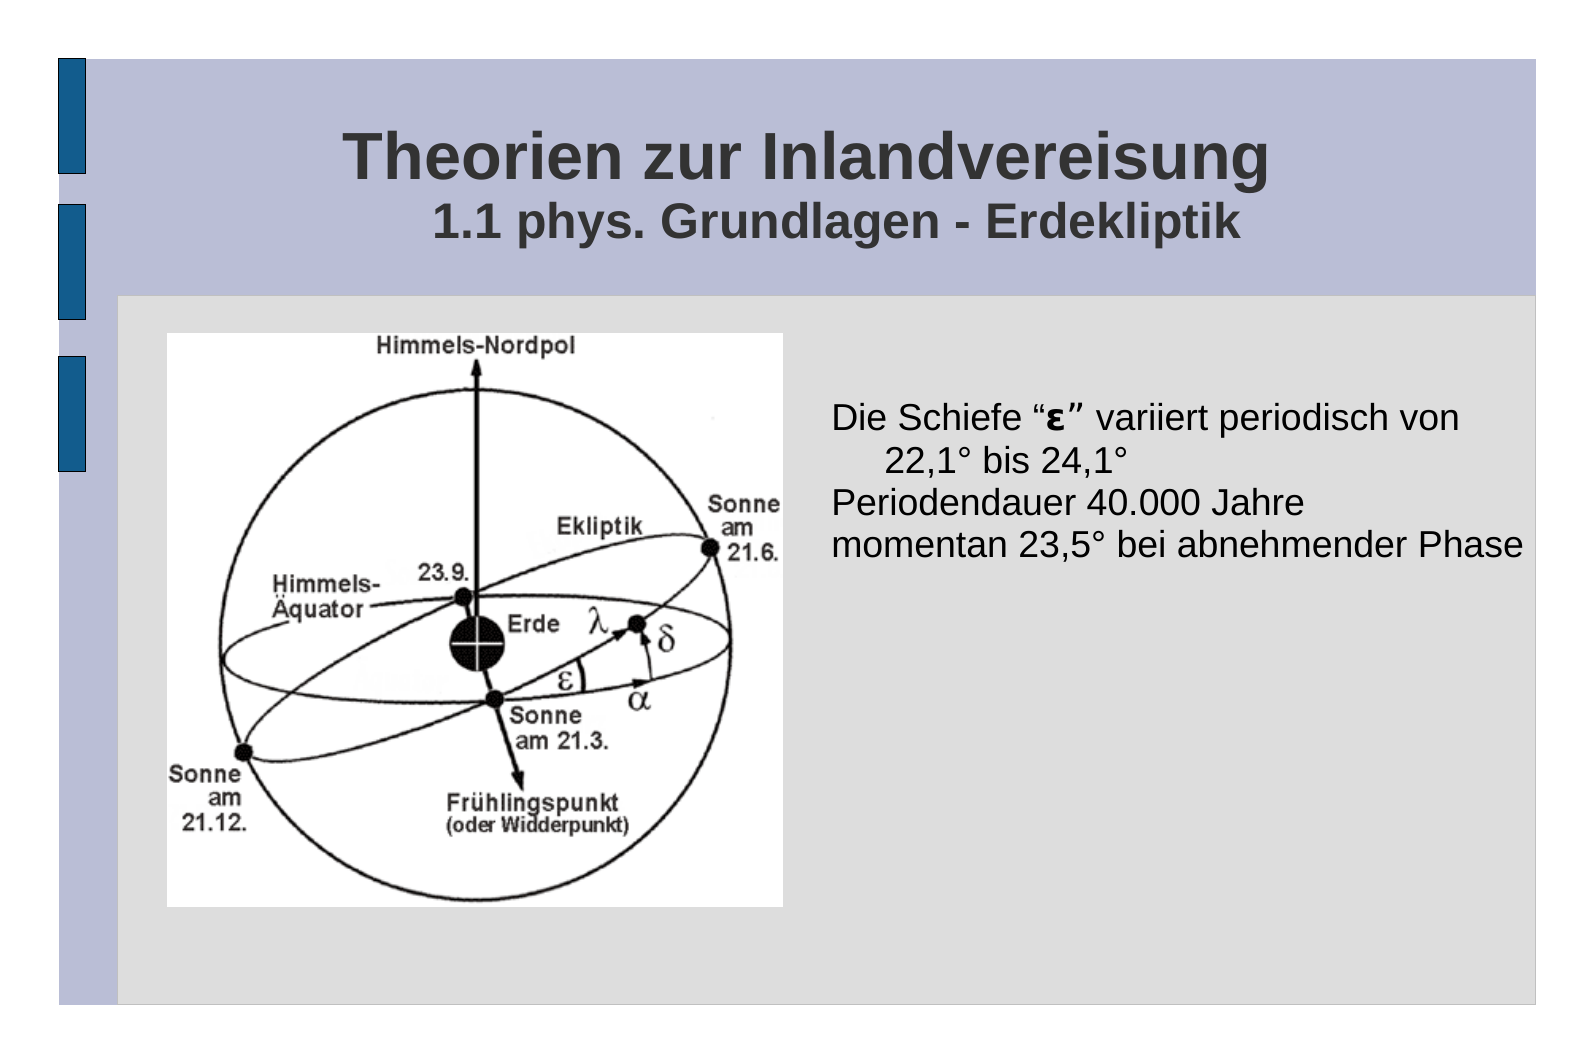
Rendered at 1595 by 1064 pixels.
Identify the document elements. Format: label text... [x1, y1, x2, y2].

picture [167, 333, 783, 907]
list Die Schiefe “ε” variiert periodisch von 22,1° bis 24,1° Periodendauer 40.000 Jahre momentan 23,5° bei abnehmender Phase [813, 396, 1536, 993]
title Theorien zur Inlandvereisung 1.1 phys. Grundlagen - Erdekliptik [171, 96, 1433, 273]
